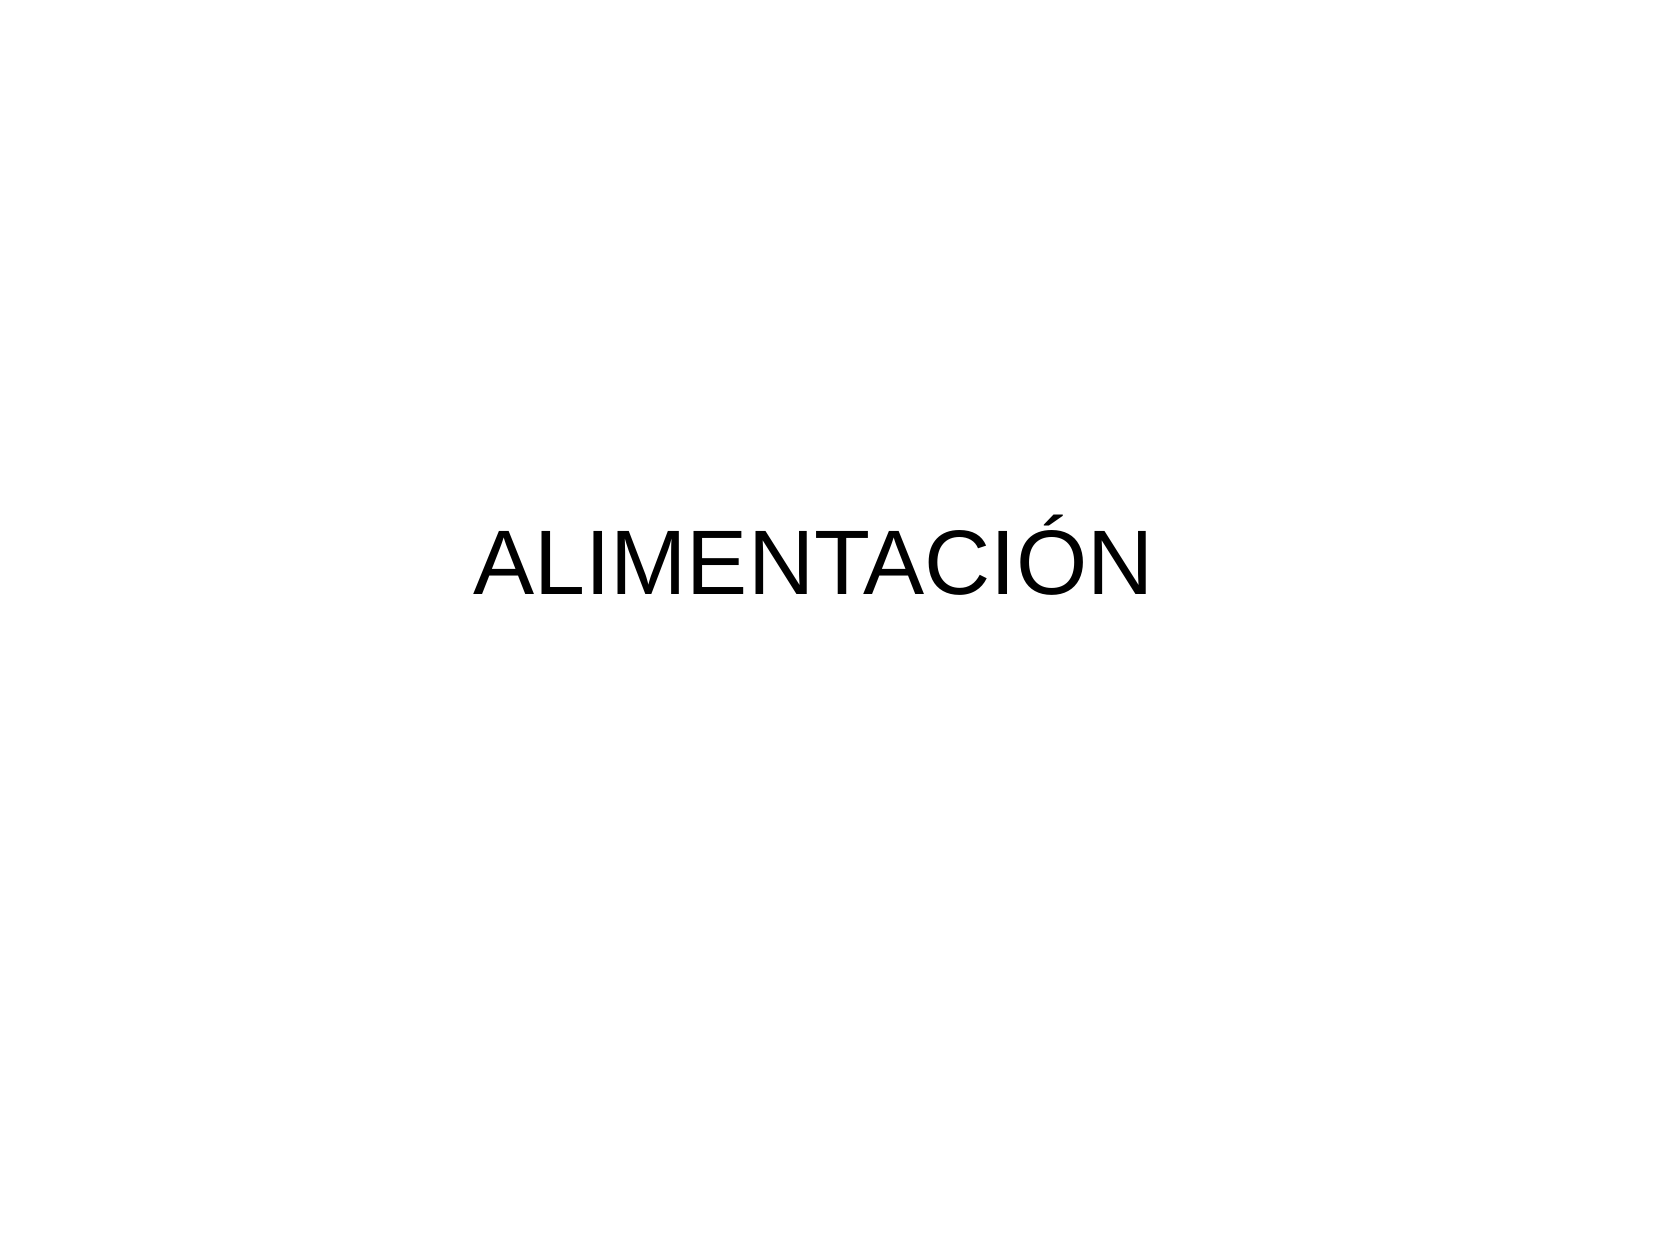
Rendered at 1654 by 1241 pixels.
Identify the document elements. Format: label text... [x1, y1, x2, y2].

title ALIMENTACIÓN [82, 0, 1571, 780]
